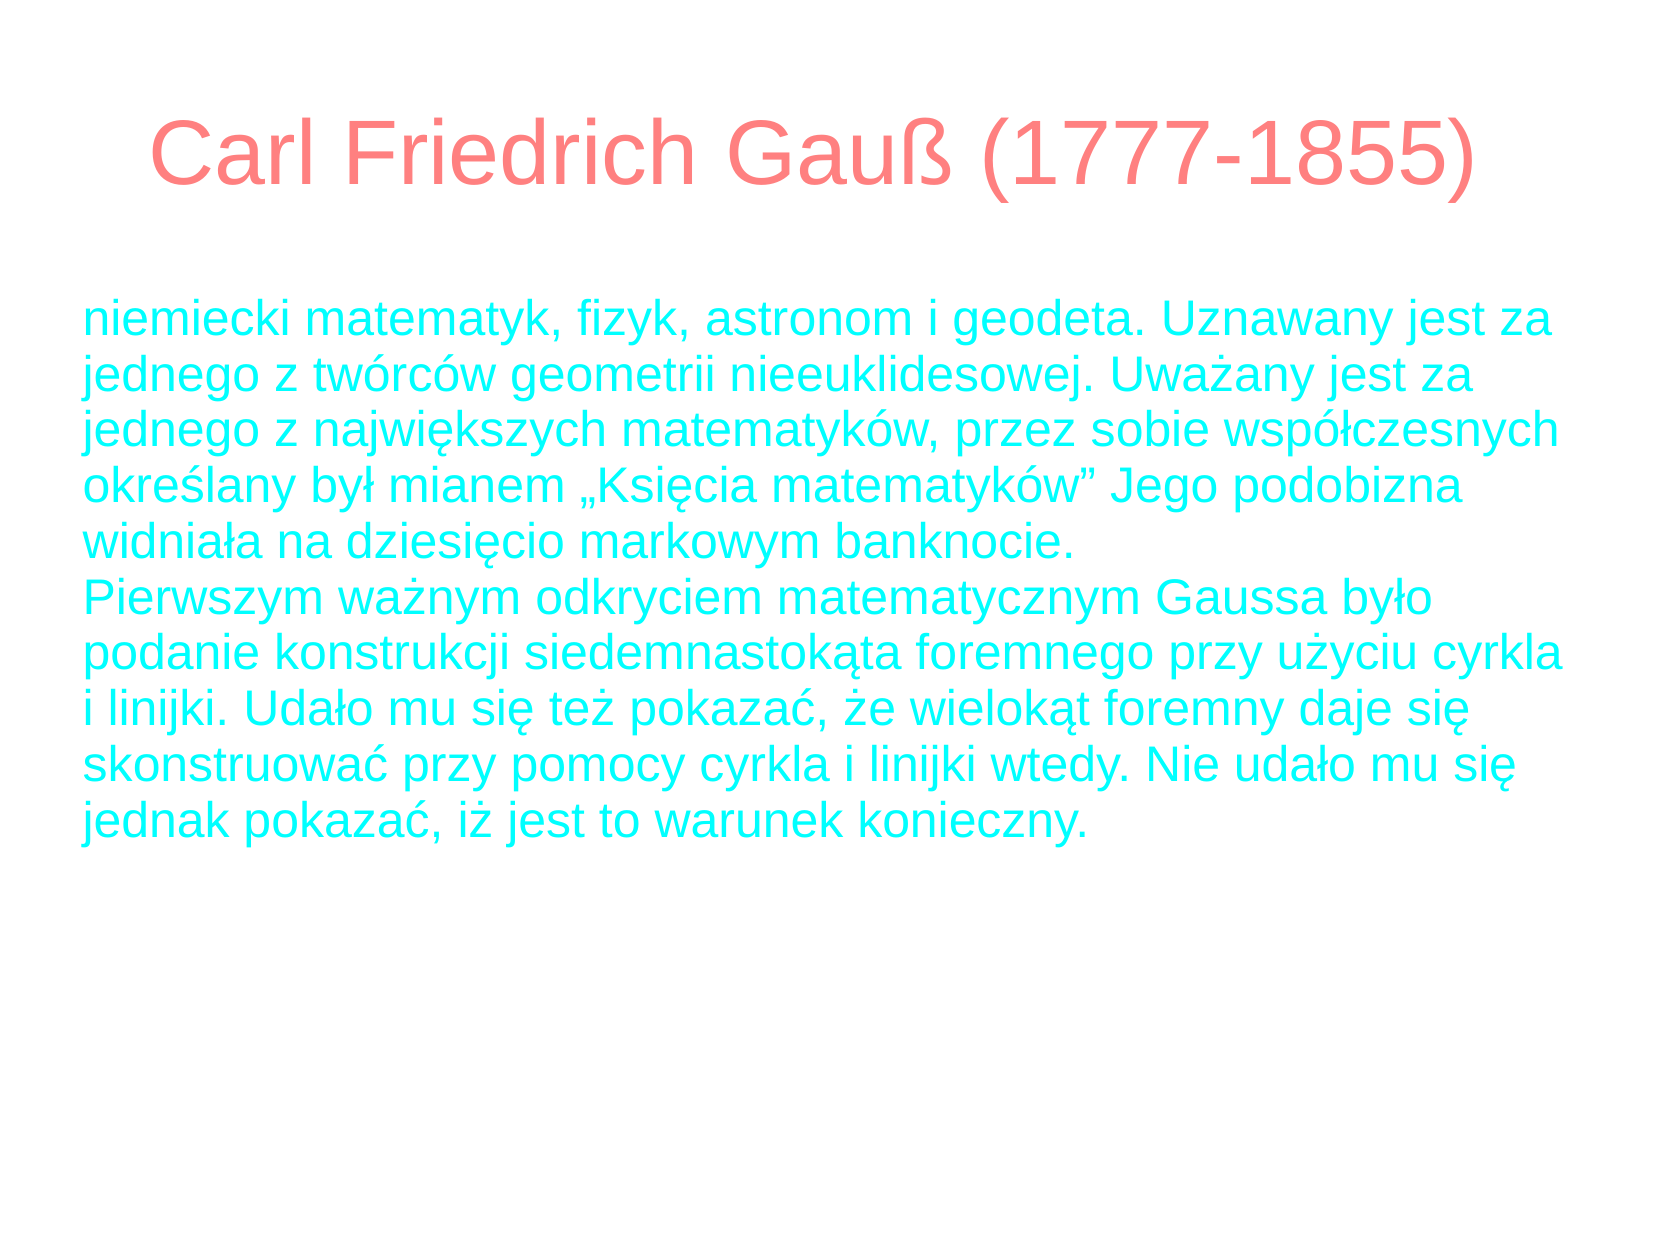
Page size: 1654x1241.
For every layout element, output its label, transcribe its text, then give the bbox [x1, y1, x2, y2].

list niemiecki matematyk, fizyk, astronom i geodeta. Uznawany jest za jednego z twórców geometrii nieeuklidesowej. Uważany jest za jednego z największych matematyków, przez sobie współczesnych określany był mianem „Księcia matematyków” Jego podobizna widniała na dziesięcio markowym banknocie. Pierwszym ważnym odkryciem matematycznym Gaussa było podanie konstrukcji siedemnastokąta foremnego przy użyciu cyrkla i linijki. Udało mu się też pokazać, że wielokąt foremny daje się skonstruować przy pomocy cyrkla i linijki wtedy. Nie udało mu się jednak pokazać, iż jest to warunek konieczny. [82, 290, 1571, 1109]
title Carl Friedrich Gauß (1777-1855) [82, 49, 1571, 257]
